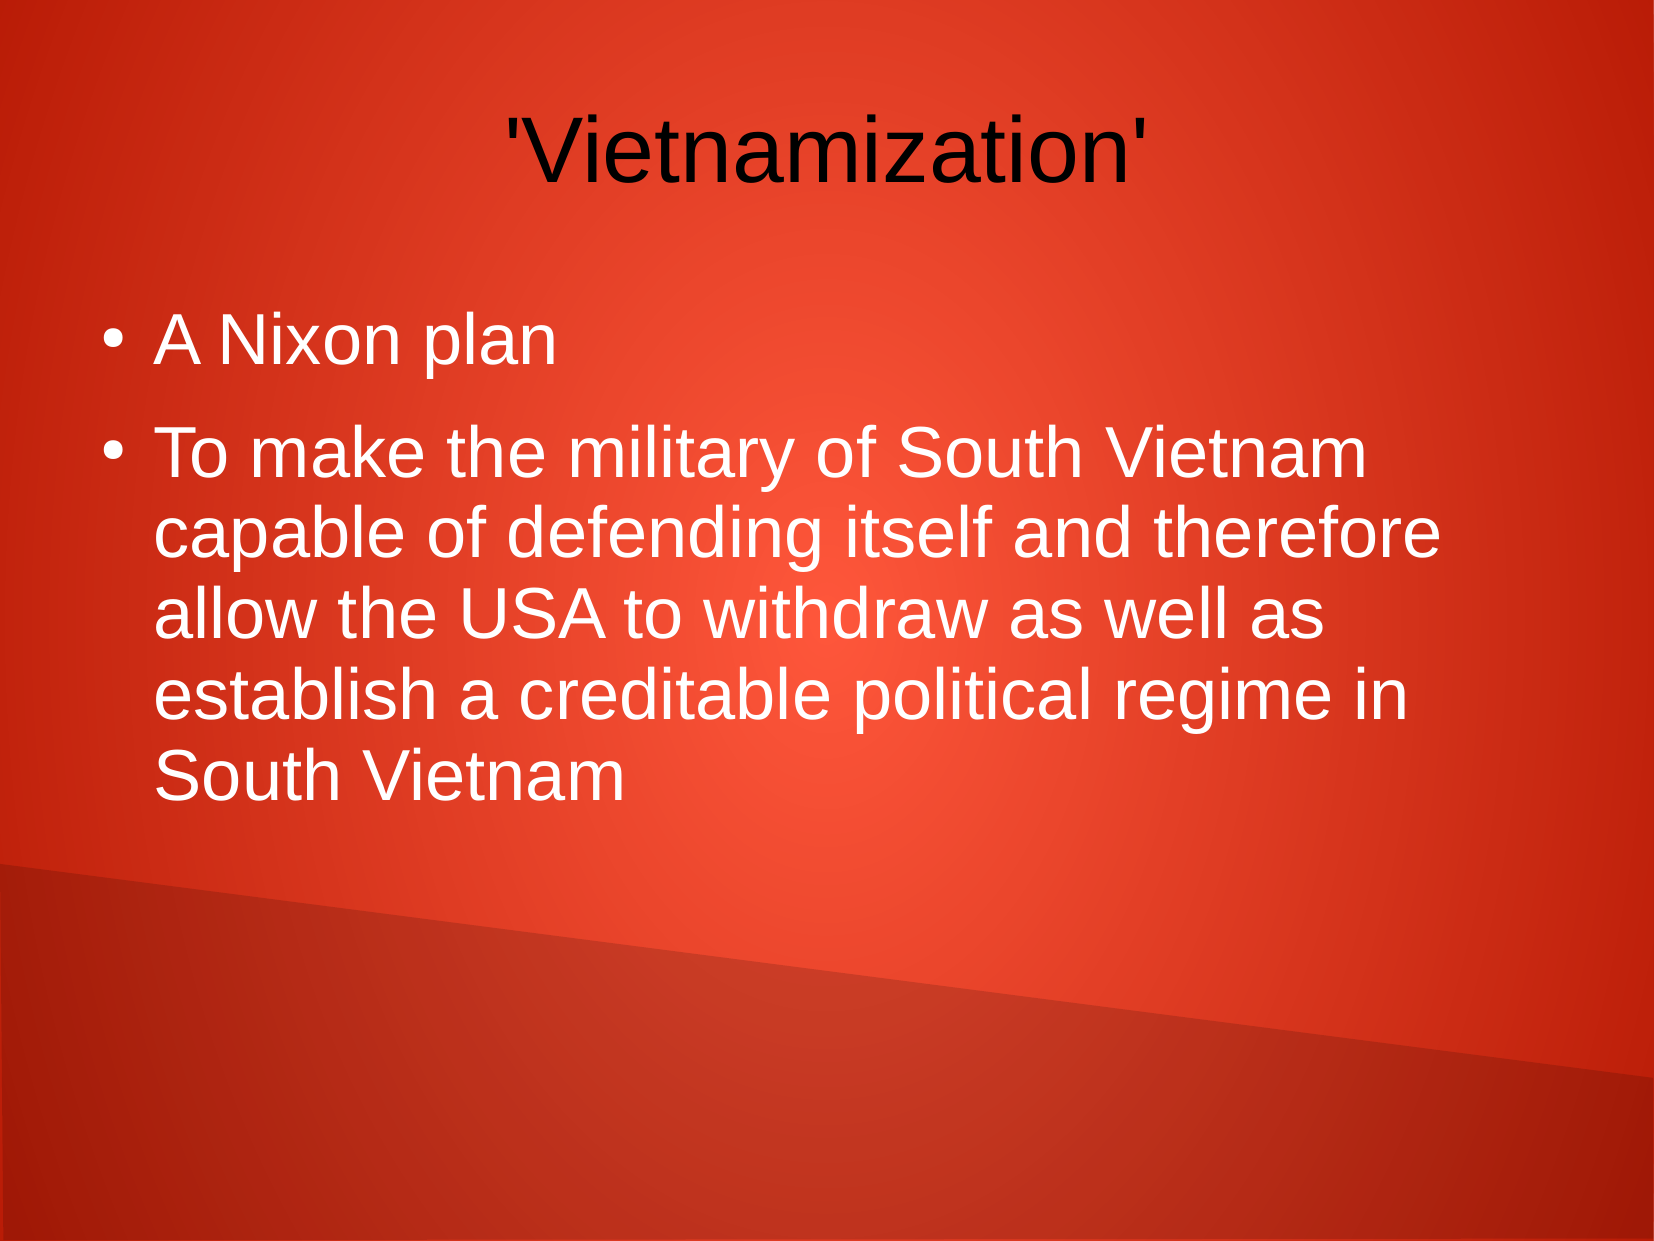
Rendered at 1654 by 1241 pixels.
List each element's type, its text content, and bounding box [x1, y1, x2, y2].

list A Nixon plan To make the military of South Vietnam capable of defending itself and therefore allow the USA to withdraw as well as establish a creditable political regime in South Vietnam [82, 299, 1571, 1019]
title 'Vietnamization' [82, 47, 1571, 252]
